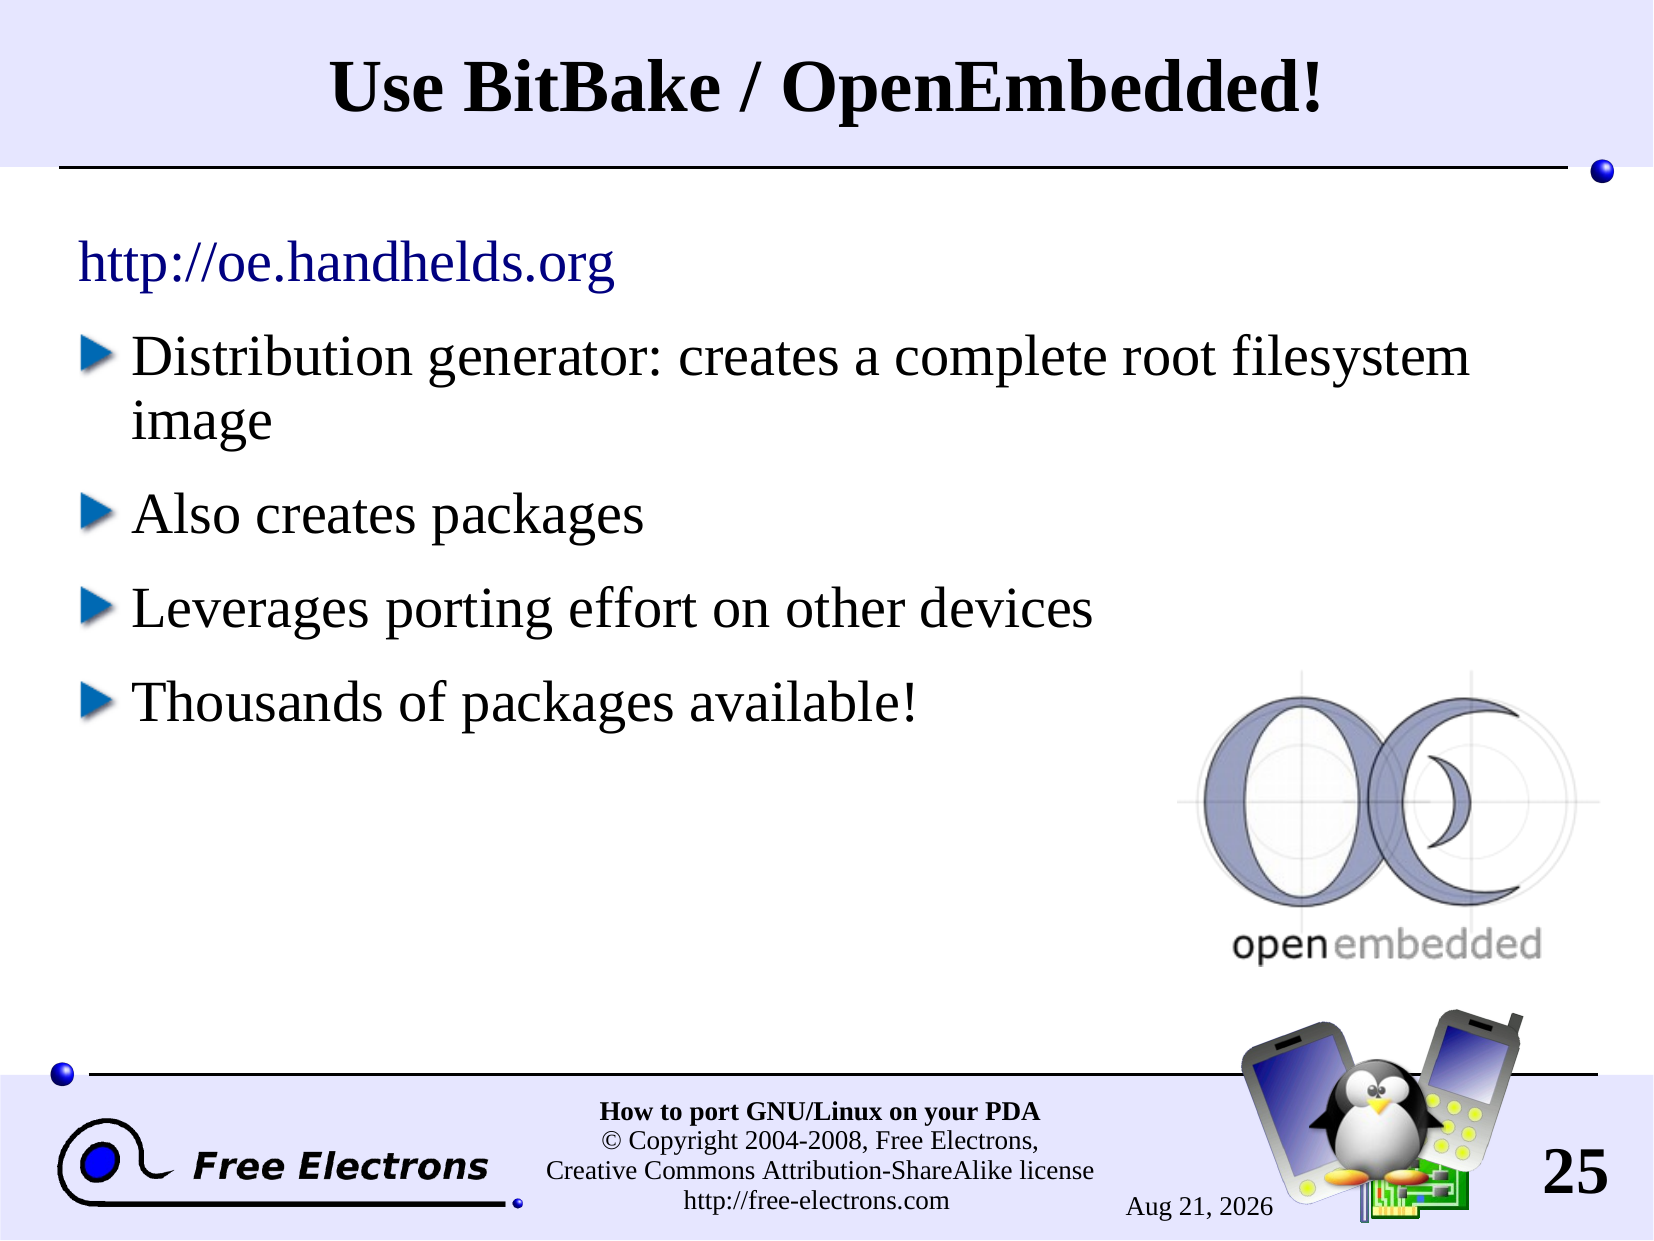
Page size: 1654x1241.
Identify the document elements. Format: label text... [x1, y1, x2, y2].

title Use BitBake / OpenEmbedded! [121, 23, 1534, 149]
picture [50, 1107, 527, 1216]
picture [1177, 669, 1603, 967]
picture [1225, 1033, 1532, 1241]
list http://oe.handhelds.org Distribution generator: creates a complete root filesystem image Also creates packages Leverages porting effort on other devices Thousands of packages available! [60, 229, 1550, 1033]
